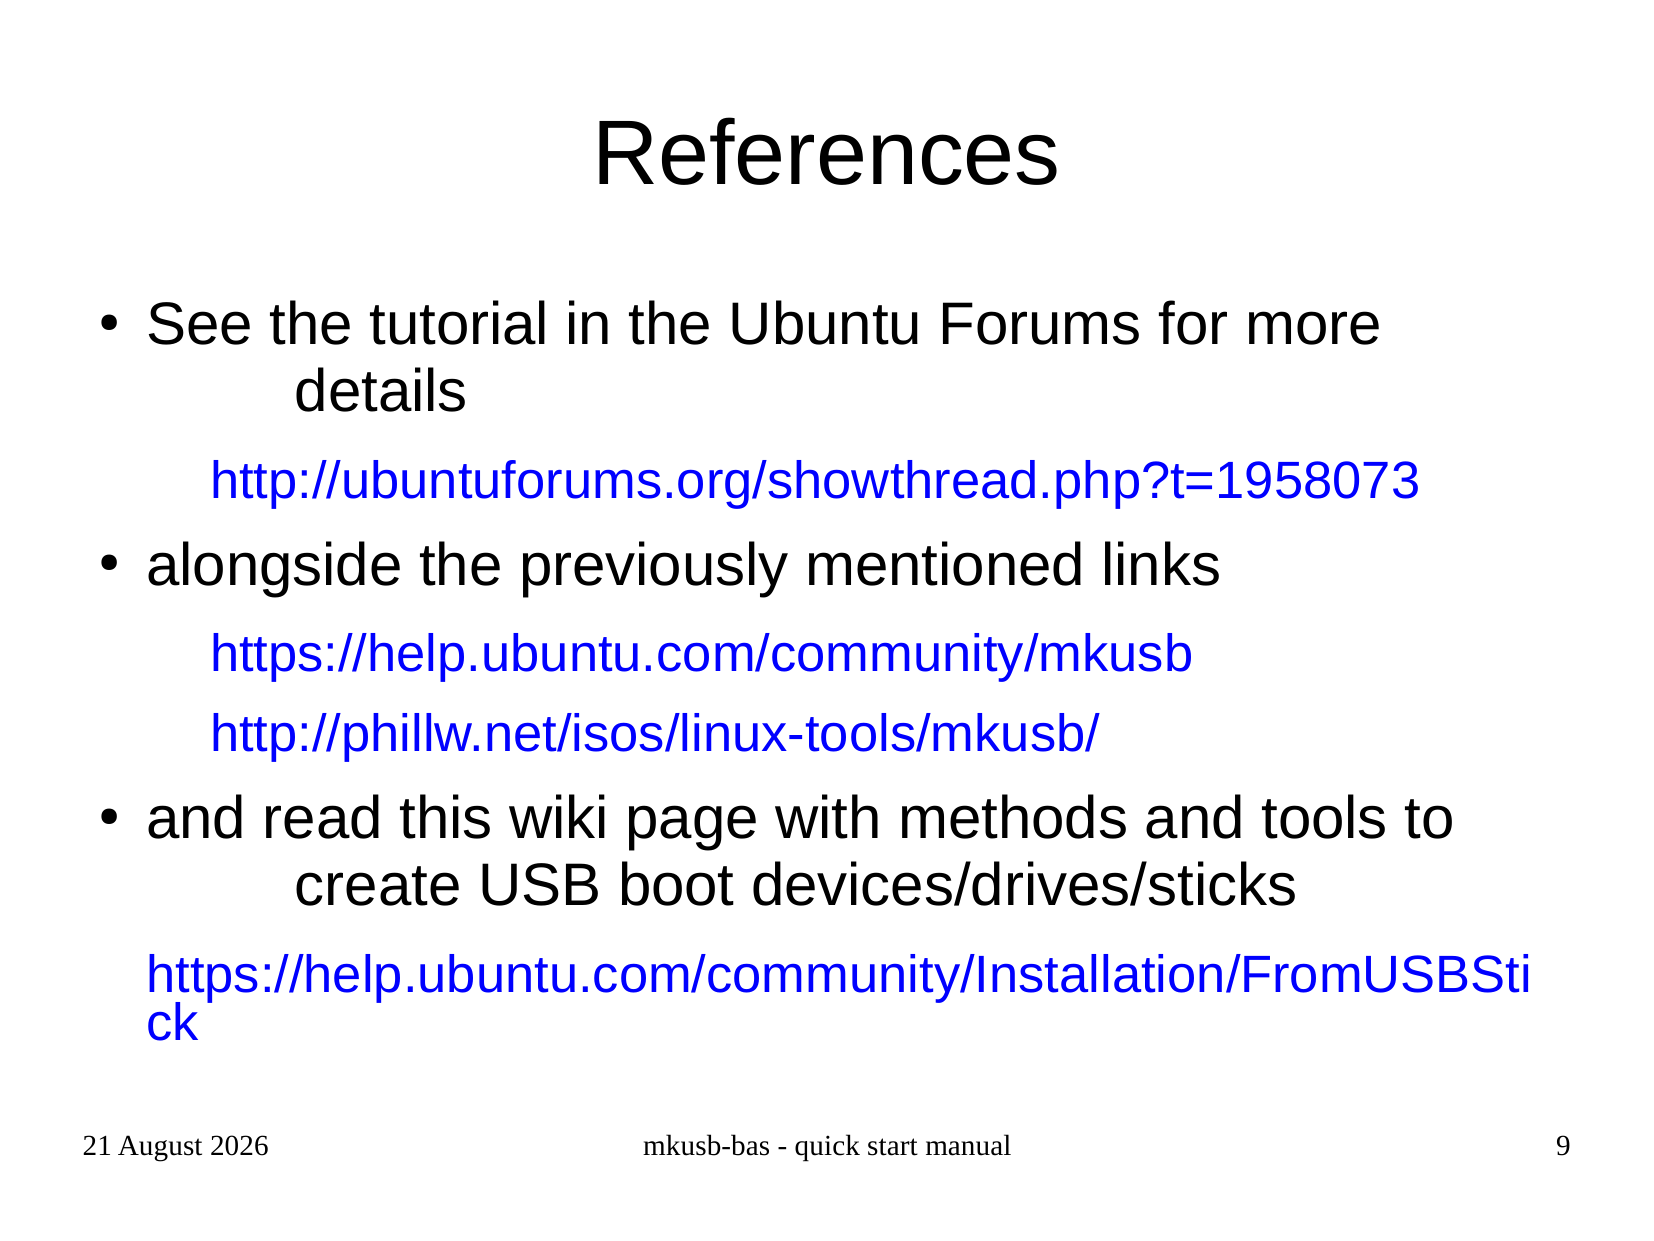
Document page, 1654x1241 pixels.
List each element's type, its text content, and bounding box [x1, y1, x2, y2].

title References [82, 49, 1571, 257]
list See the tutorial in the Ubuntu Forums for more details http://ubuntuforums.org/showthread.php?t=1958073 alongside the previously mentioned links https://help.ubuntu.com/community/mkusb http://phillw.net/isos/linux-tools/mkusb/ and read this wiki page with methods and tools to create USB boot devices/drives/sticks https://help.ubuntu.com/community/Installation/FromUSBStick [82, 290, 1538, 1010]
